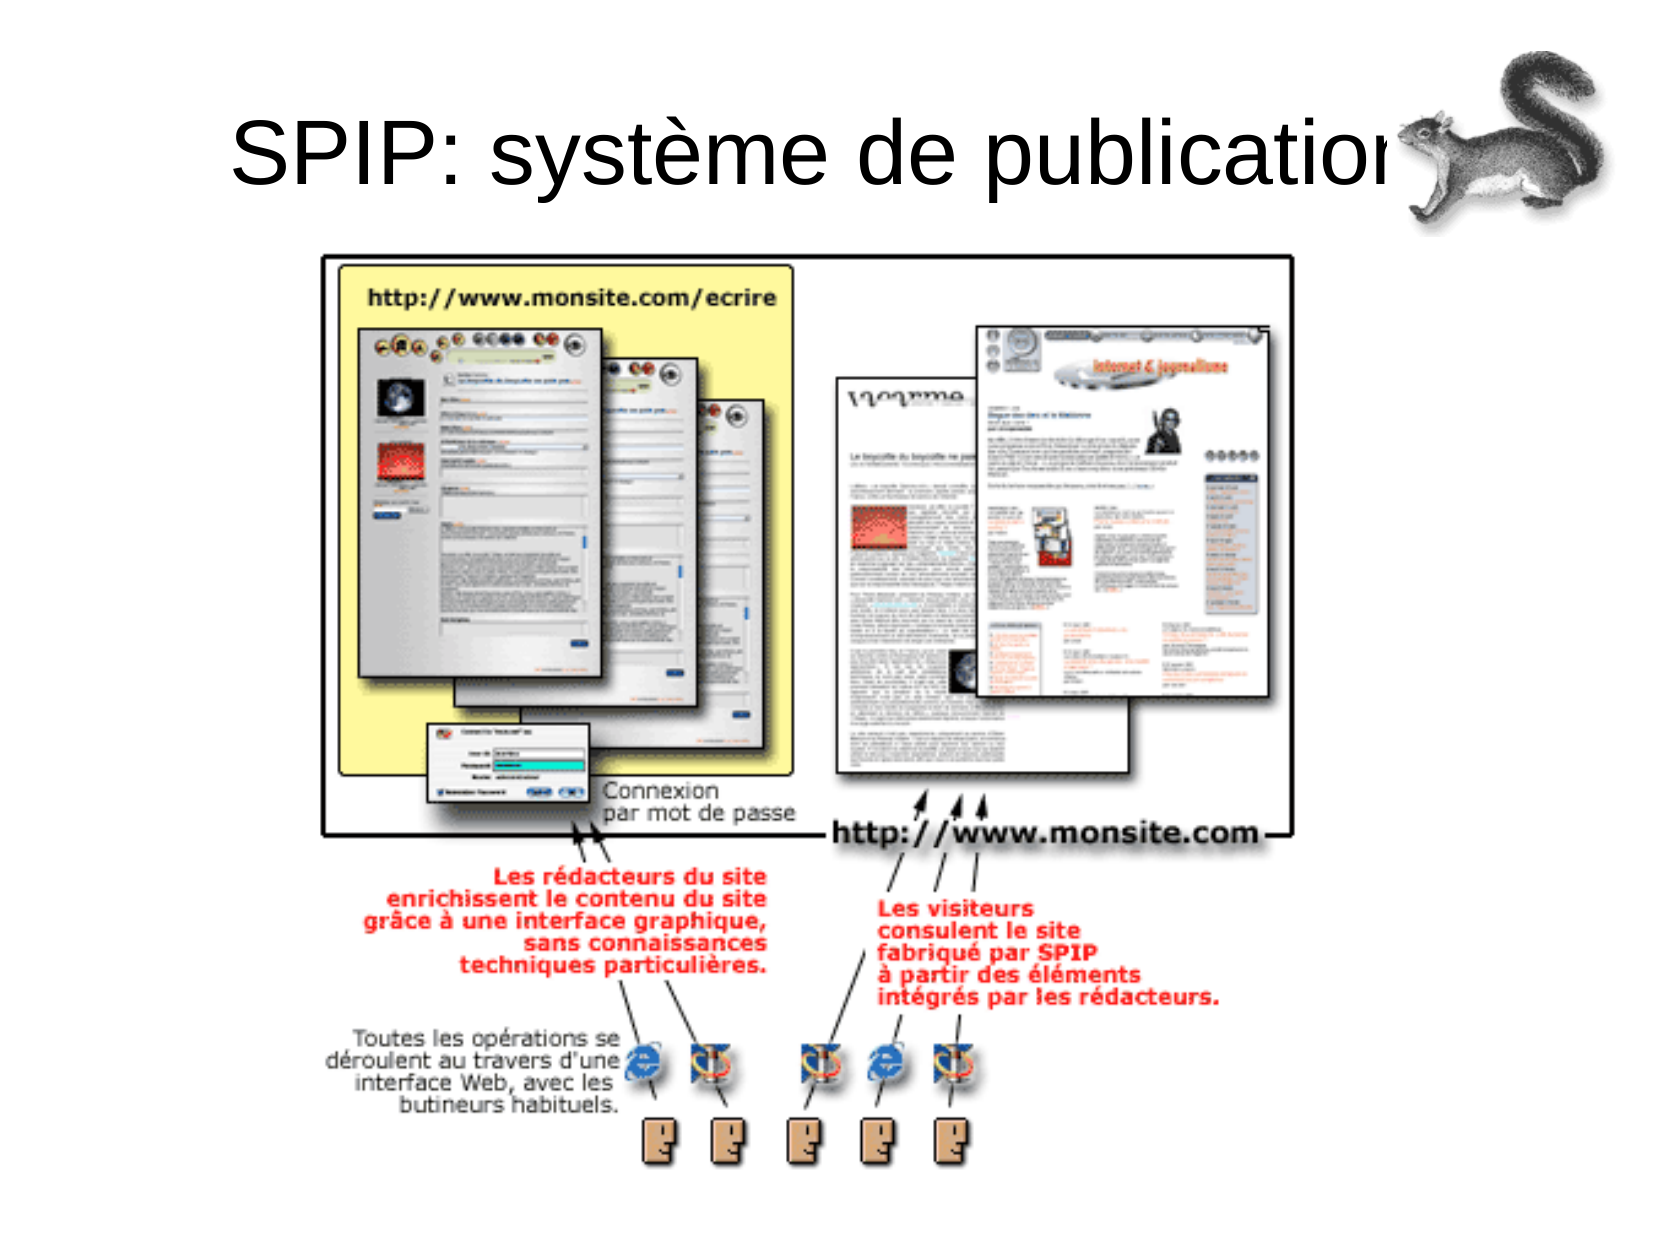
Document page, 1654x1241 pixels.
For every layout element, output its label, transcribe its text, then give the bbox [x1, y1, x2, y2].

title SPIP: système de publication [82, 49, 1571, 257]
picture [1387, 51, 1623, 237]
picture [319, 250, 1300, 1182]
